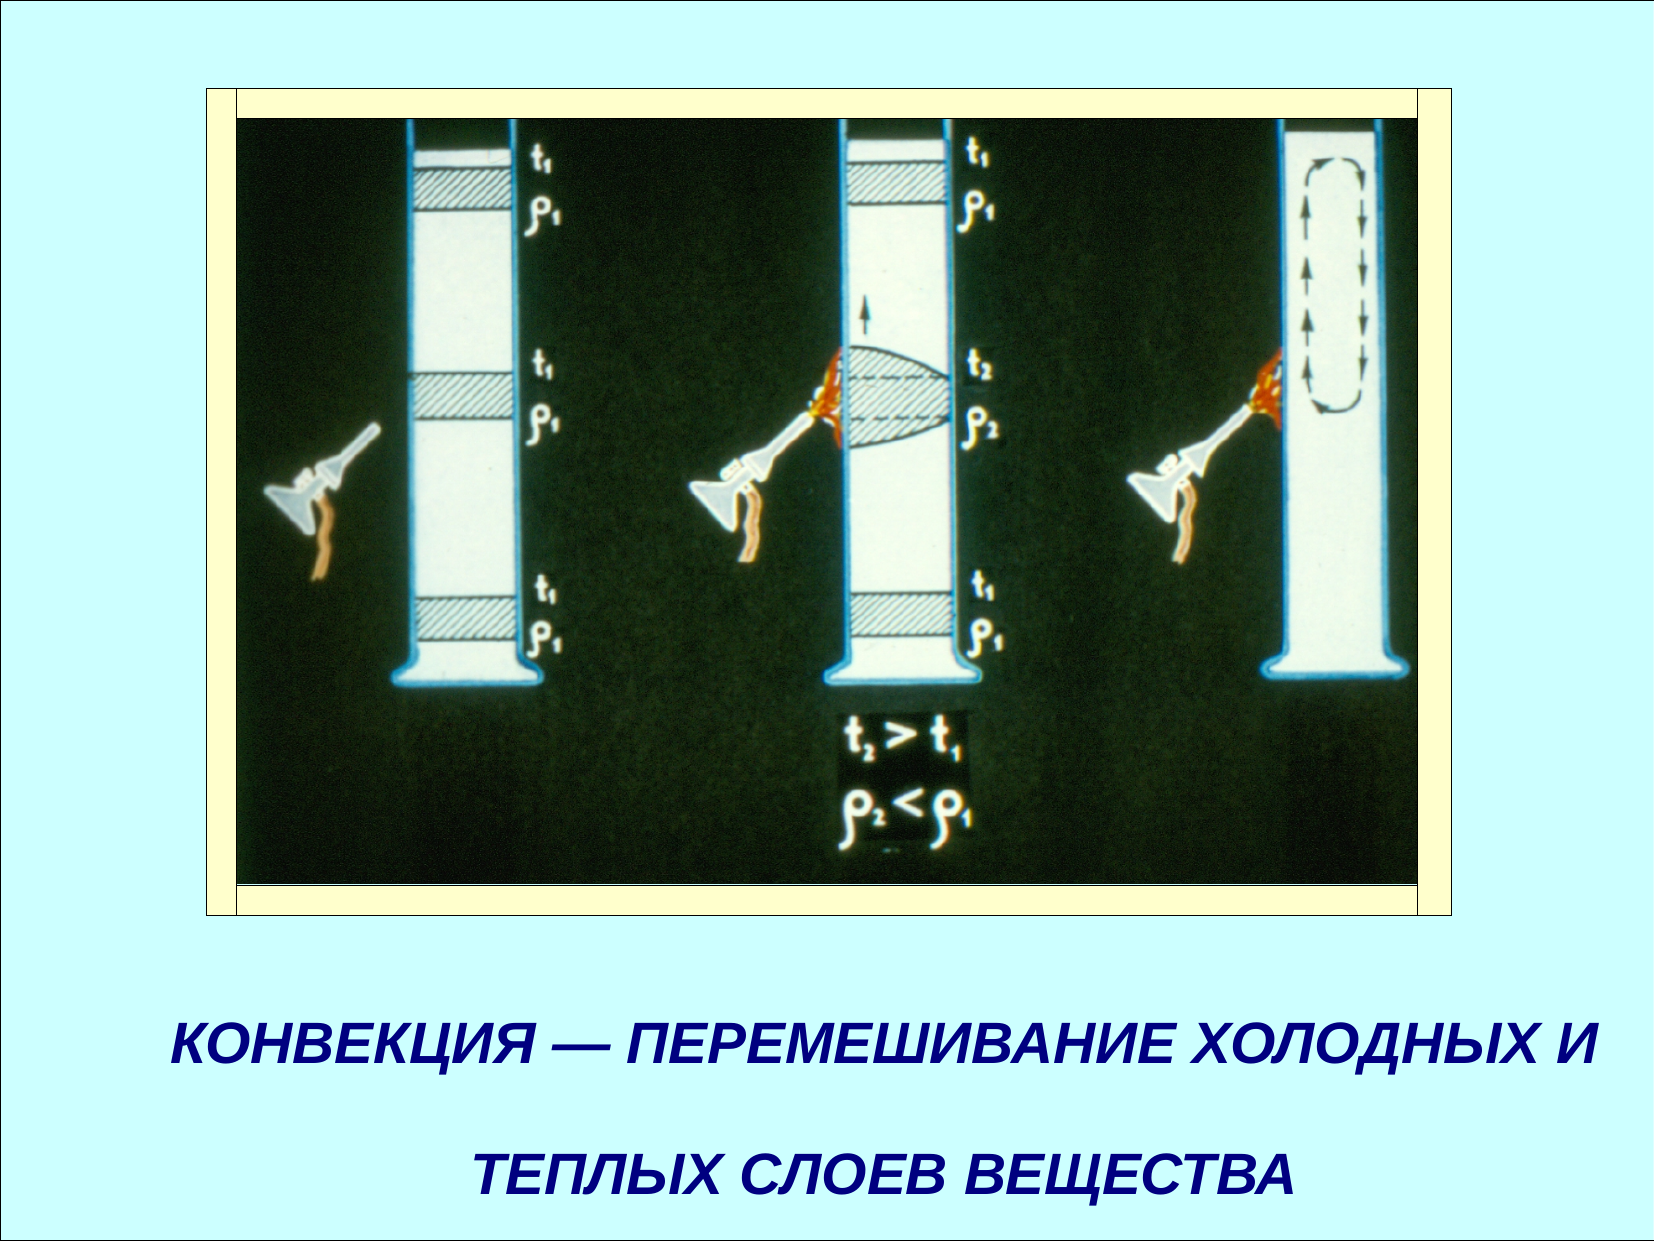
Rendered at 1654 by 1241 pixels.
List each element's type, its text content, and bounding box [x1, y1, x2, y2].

picture [236, 118, 1417, 884]
text_box КОНВЕКЦИЯ — ПЕРЕМЕШИВАНИЕ ХОЛОДНЫХ И ТЕПЛЫХ СЛОЕВ ВЕЩЕСТВА [147, 1003, 1622, 1152]
text_box [0, 0, 1654, 1240]
